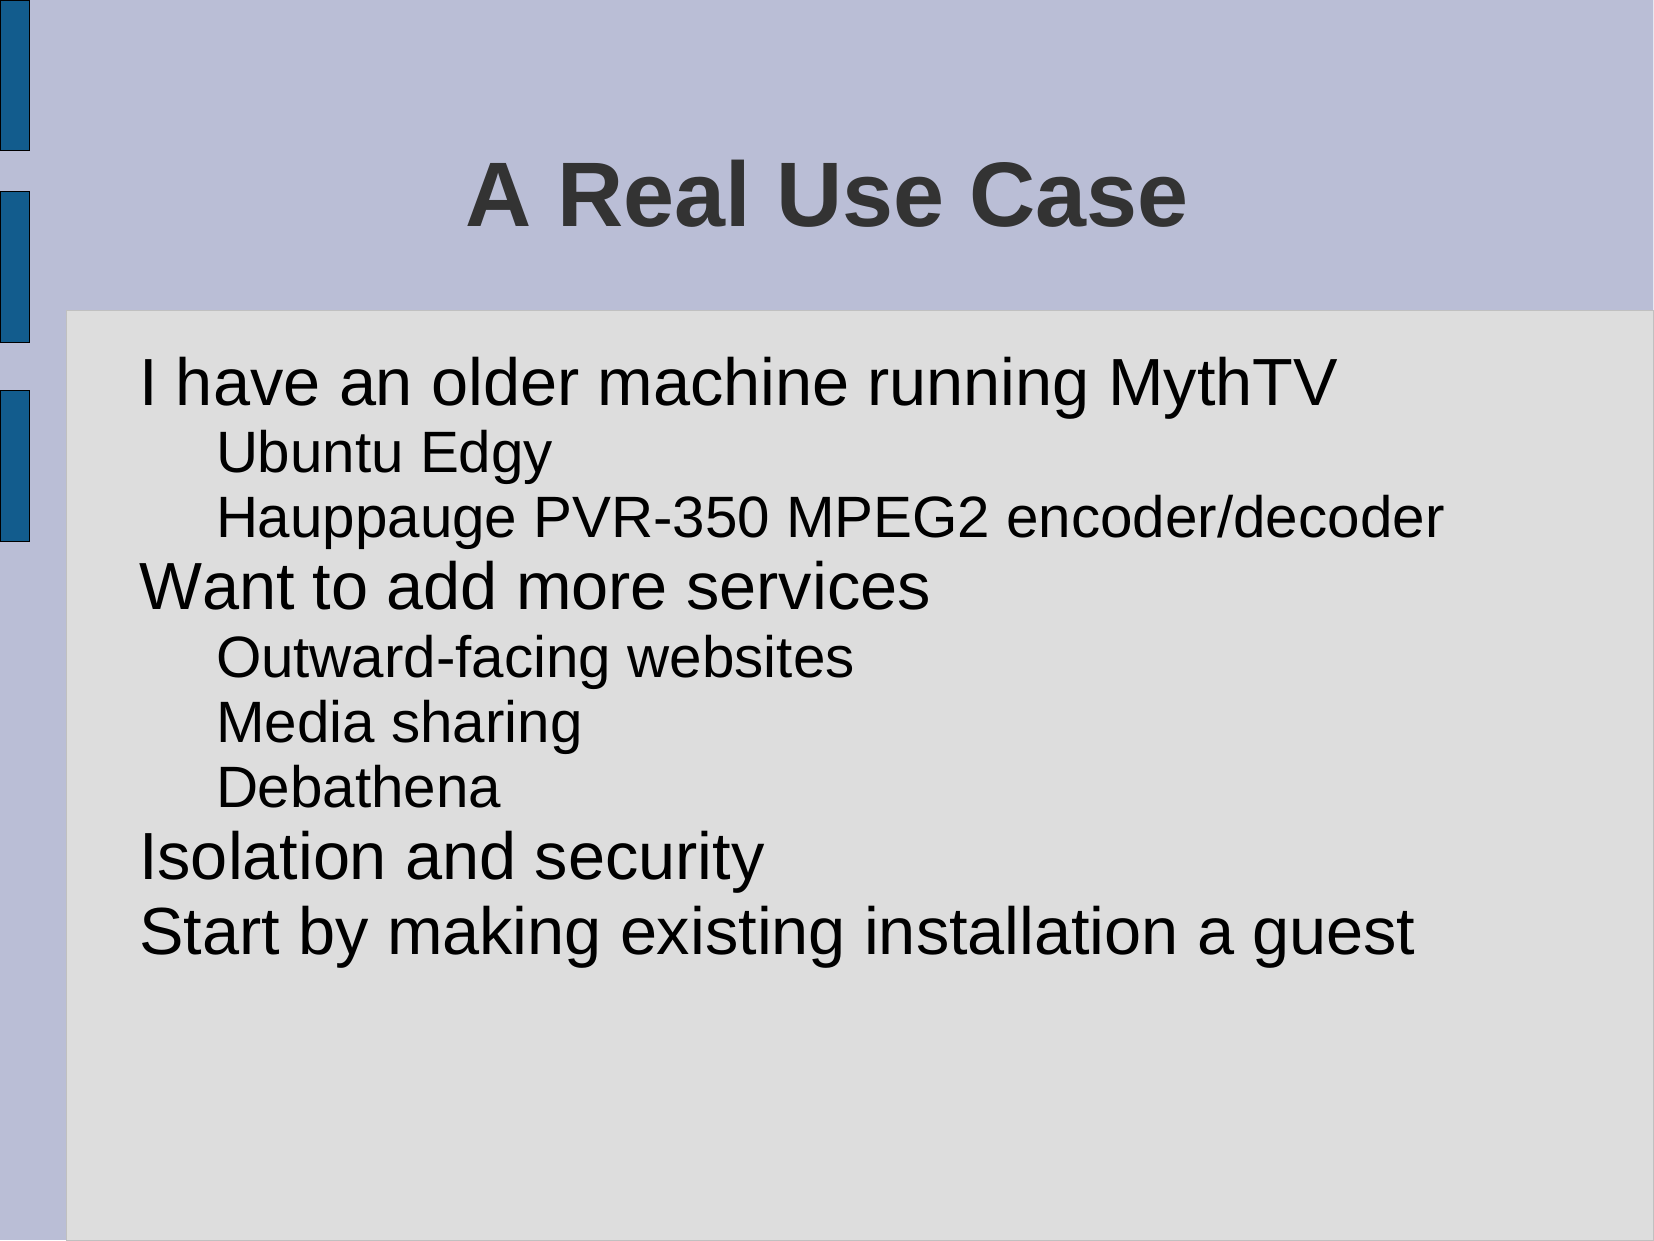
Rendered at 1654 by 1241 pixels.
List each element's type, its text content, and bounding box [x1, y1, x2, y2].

title A Real Use Case [121, 91, 1534, 299]
list I have an older machine running MythTV Ubuntu Edgy Hauppauge PVR-350 MPEG2 encoder/decoder Want to add more services Outward-facing websites Media sharing Debathena Isolation and security Start by making existing installation a guest [121, 344, 1534, 1127]
